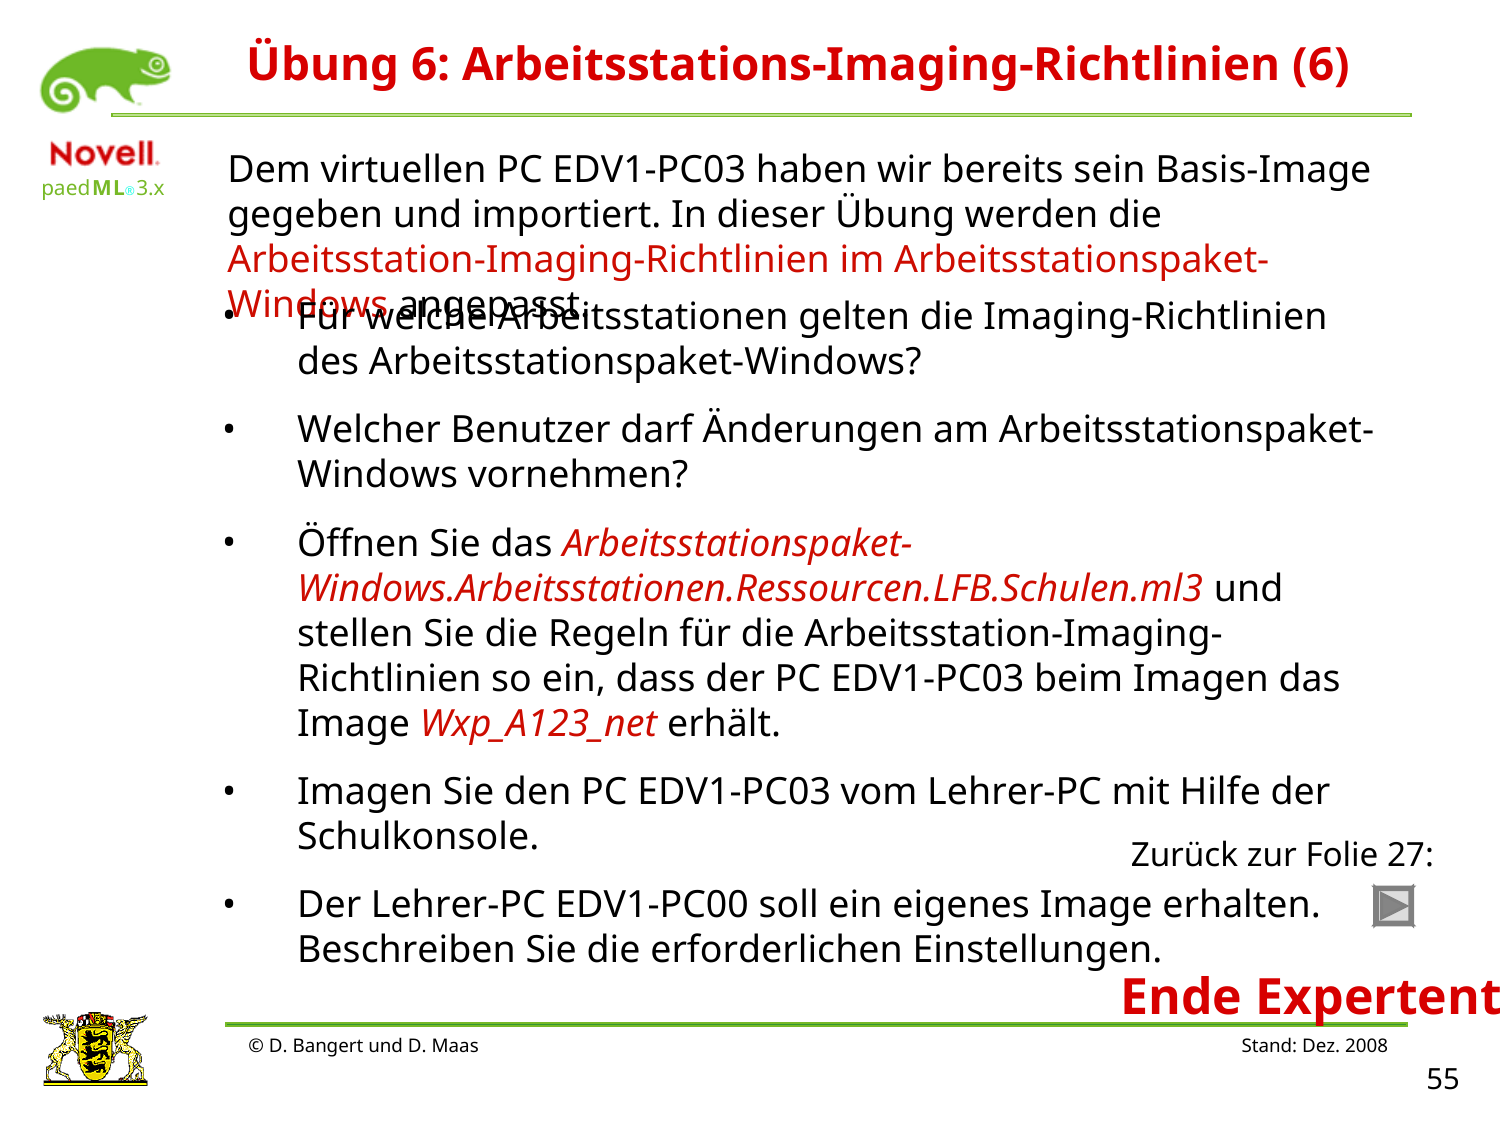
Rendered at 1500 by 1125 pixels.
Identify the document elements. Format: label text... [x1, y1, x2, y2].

text_box [1376, 887, 1413, 925]
title Übung 6: Arbeitsstations-Imaging-Richtlinien (6)‏ [232, 12, 1418, 113]
picture [41, 1011, 148, 1088]
text_box Dem virtuellen PC EDV1-PC03 haben wir bereits sein Basis-Image gegeben und importiert. In dieser Übung werden die Arbeitsstation-Imaging-Richtlinien im Arbeitsstationspaket-Windows angepasst. [212, 137, 1413, 333]
text_box Ende Expertenteil [1105, 956, 1260, 1032]
picture [26, 30, 184, 188]
text_box Für welche Arbeitsstationen gelten die Imaging-Richtlinien des Arbeitsstationspaket-Windows? Welcher Benutzer darf Änderungen am Arbeitsstationspaket-Windows vornehmen? Öffnen Sie das Arbeitsstationspaket-Windows.Arbeitsstationen.Ressourcen.LFB.Schulen.ml3 und stellen Sie die Regeln für die Arbeitsstation-Imaging-Richtlinien so ein, dass der PC EDV1-PC03 beim Imagen das Image Wxp_A123_net erhält. Imagen Sie den PC EDV1-PC03 vom Lehrer-PC mit Hilfe der Schulkonsole. Der Lehrer-PC EDV1-PC00 soll ein eigenes Image erhalten. Beschreiben Sie die erforderlichen Einstellungen. [207, 284, 1408, 979]
text_box Zurück zur Folie 27: [1116, 825, 1497, 881]
